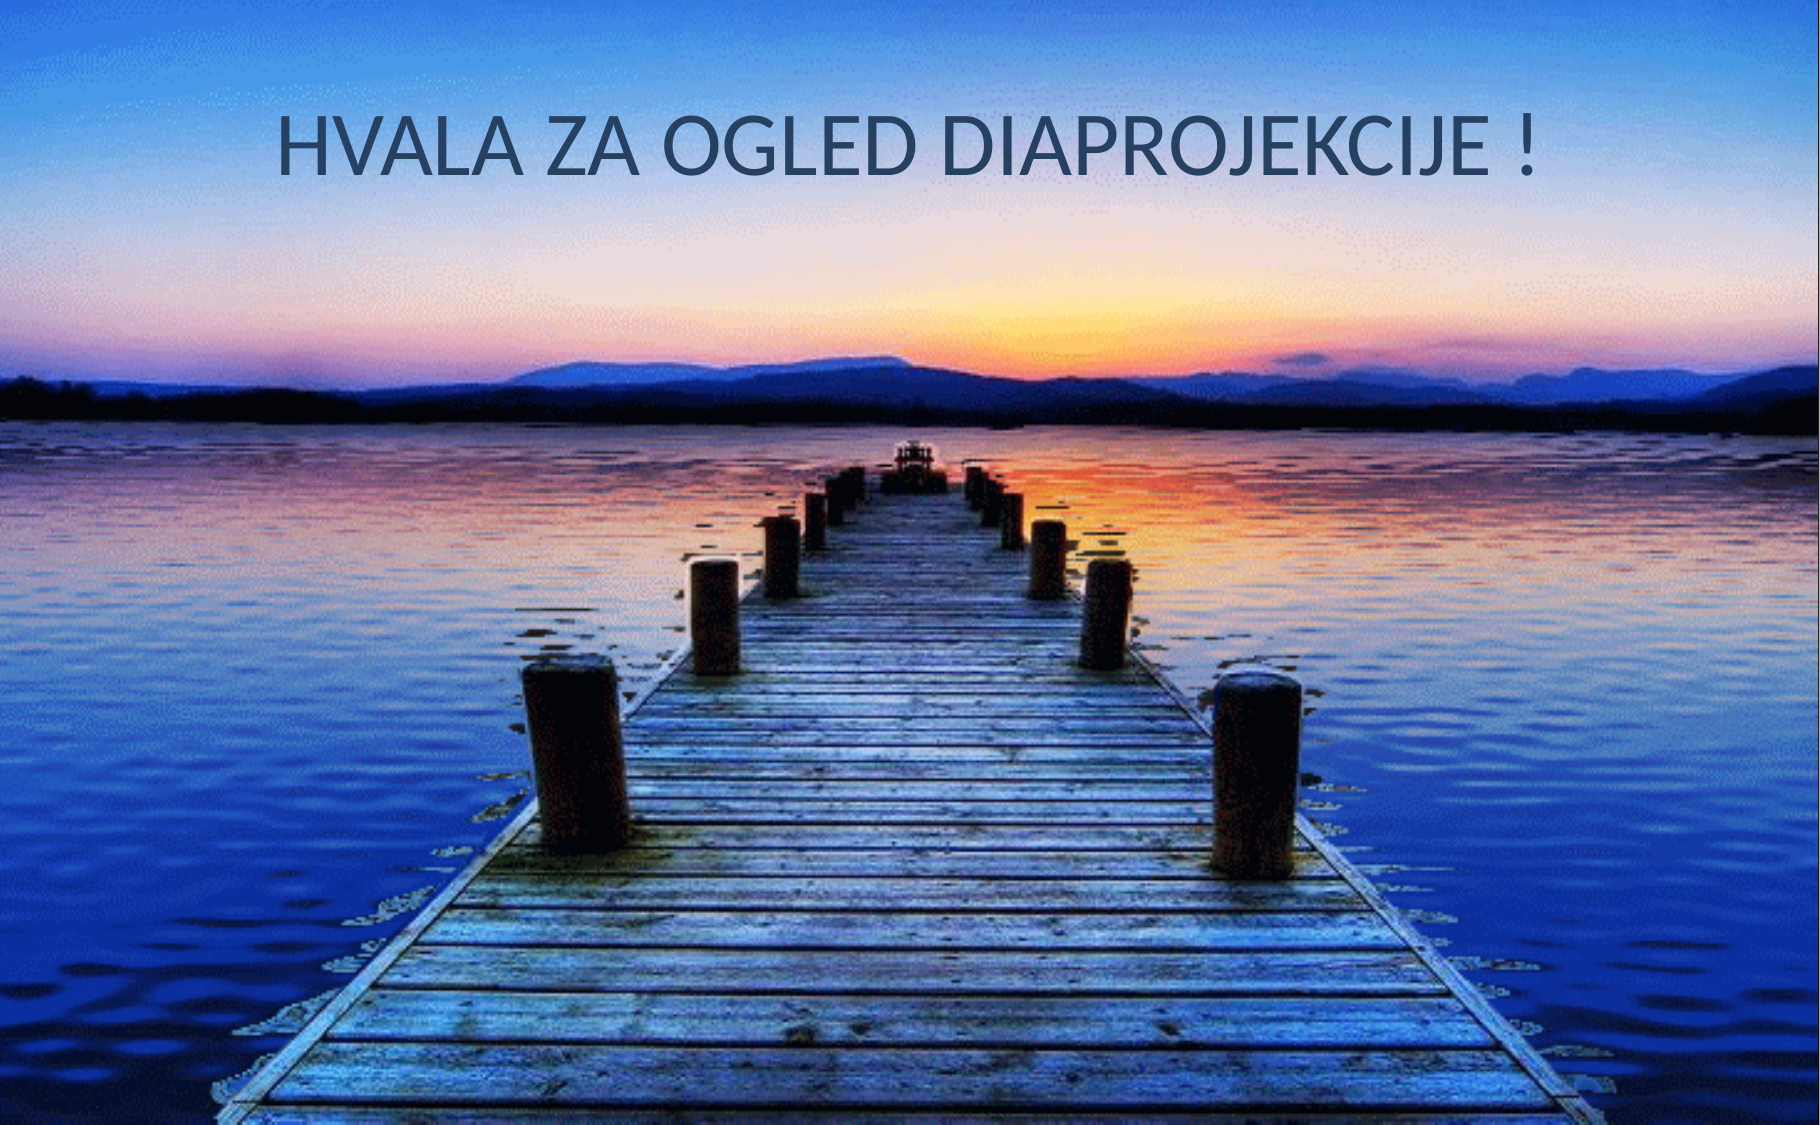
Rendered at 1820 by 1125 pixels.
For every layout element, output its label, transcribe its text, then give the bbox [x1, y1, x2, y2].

title HVALA ZA OGLED DIAPROJEKCIJE ! [90, 45, 1729, 233]
picture [0, 0, 1820, 1125]
